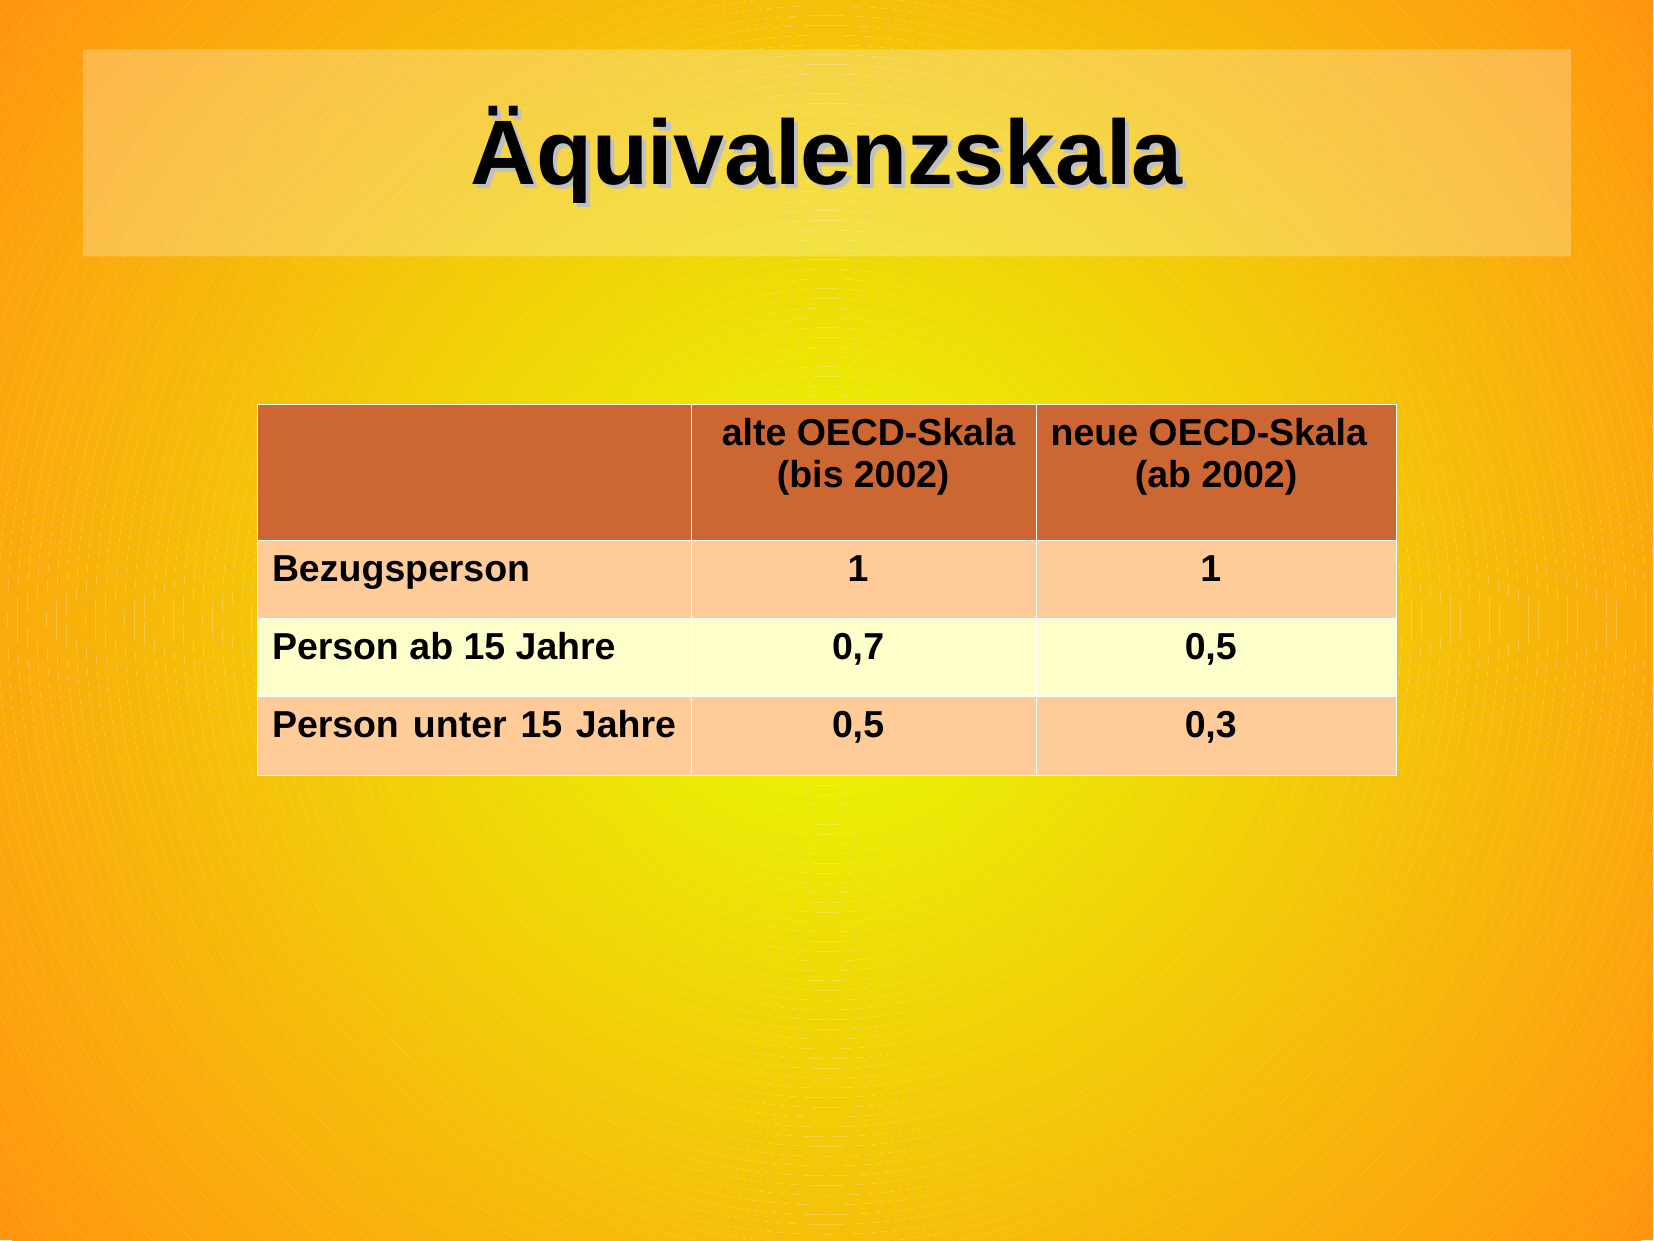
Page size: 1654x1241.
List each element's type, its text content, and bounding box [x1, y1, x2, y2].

table_cell 0,5 [1037, 619, 1396, 696]
table_cell Bezugsperson [258, 541, 691, 618]
table_cell 1 [692, 541, 1036, 618]
table_header [258, 405, 691, 540]
table_cell Person unter 15 Jahre [258, 697, 691, 775]
table_cell Person ab 15 Jahre [258, 619, 691, 696]
title Äquivalenzskala [82, 49, 1571, 257]
table_header neue OECD-Skala (ab 2002) [1037, 405, 1396, 540]
table_cell 0,3 [1037, 697, 1396, 775]
table_cell 1 [1037, 541, 1396, 618]
table_cell 0,7 [692, 619, 1036, 696]
table_header alte OECD-Skala (bis 2002) [692, 405, 1036, 540]
table_cell 0,5 [692, 697, 1036, 775]
